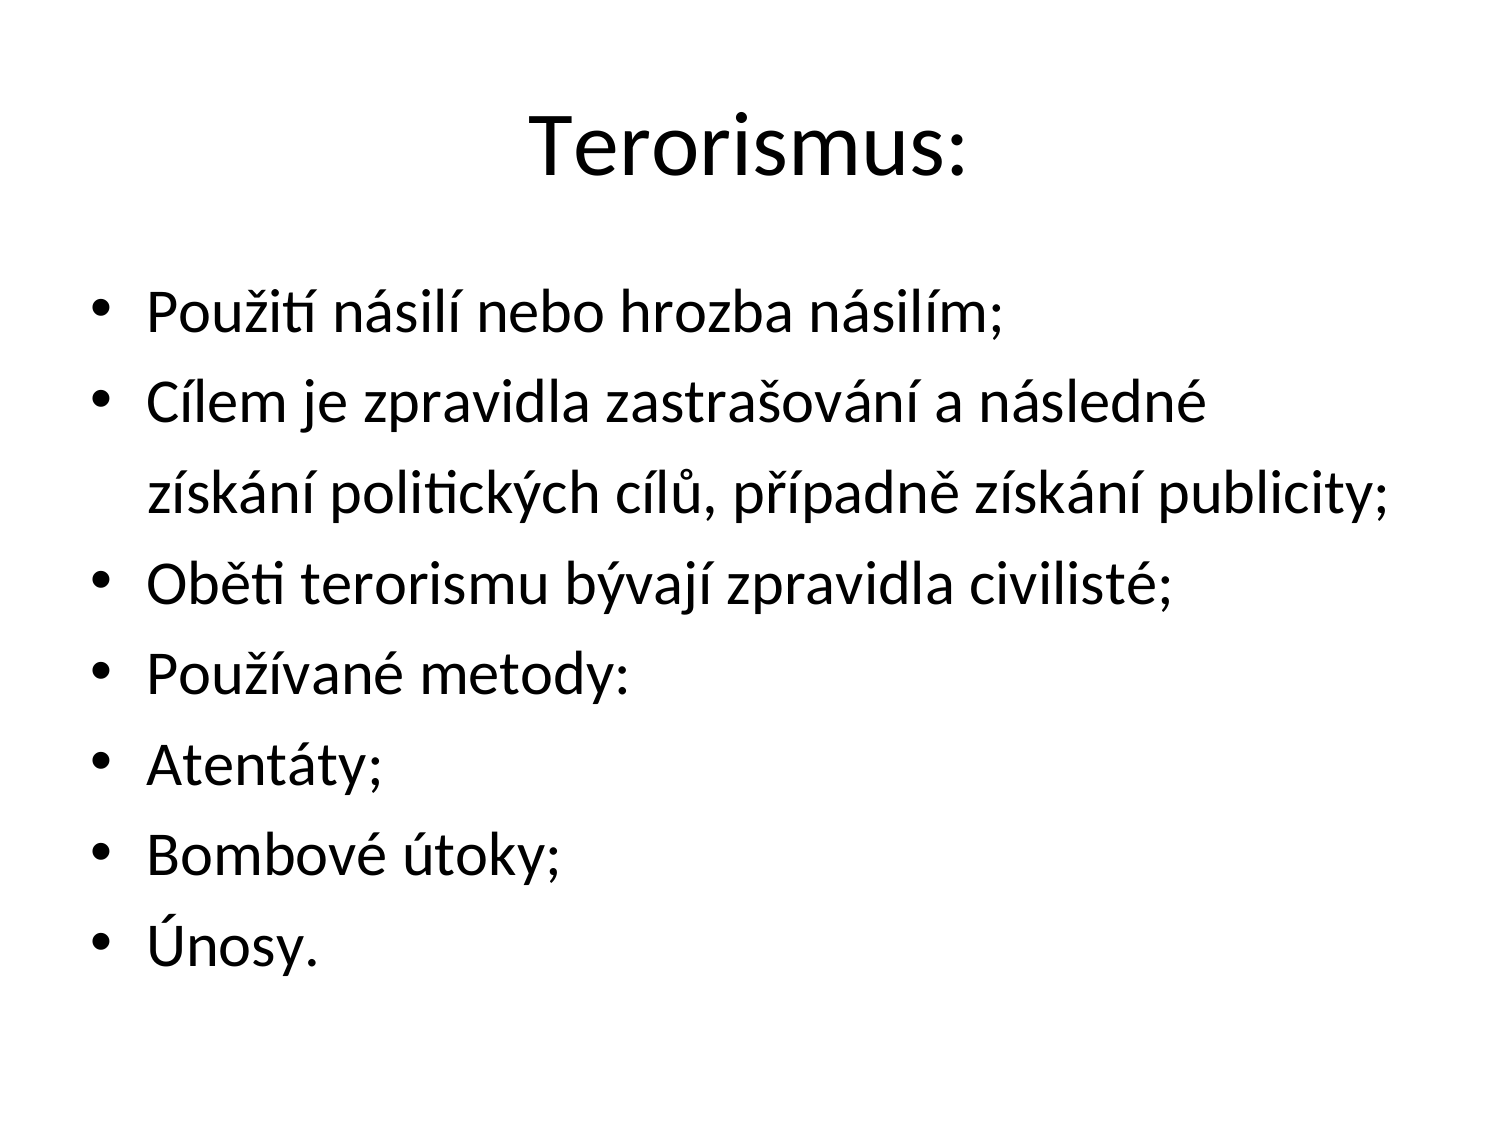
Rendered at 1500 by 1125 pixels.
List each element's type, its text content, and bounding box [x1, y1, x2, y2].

list Použití násilí nebo hrozba násilím; Cílem je zpravidla zastrašování a následné získání politických cílů, případně získání publicity; Oběti terorismu bývají zpravidla civilisté; Používané metody: Atentáty; Bombové útoky; Únosy. [75, 262, 1426, 1077]
title Terorismus: [75, 45, 1426, 233]
